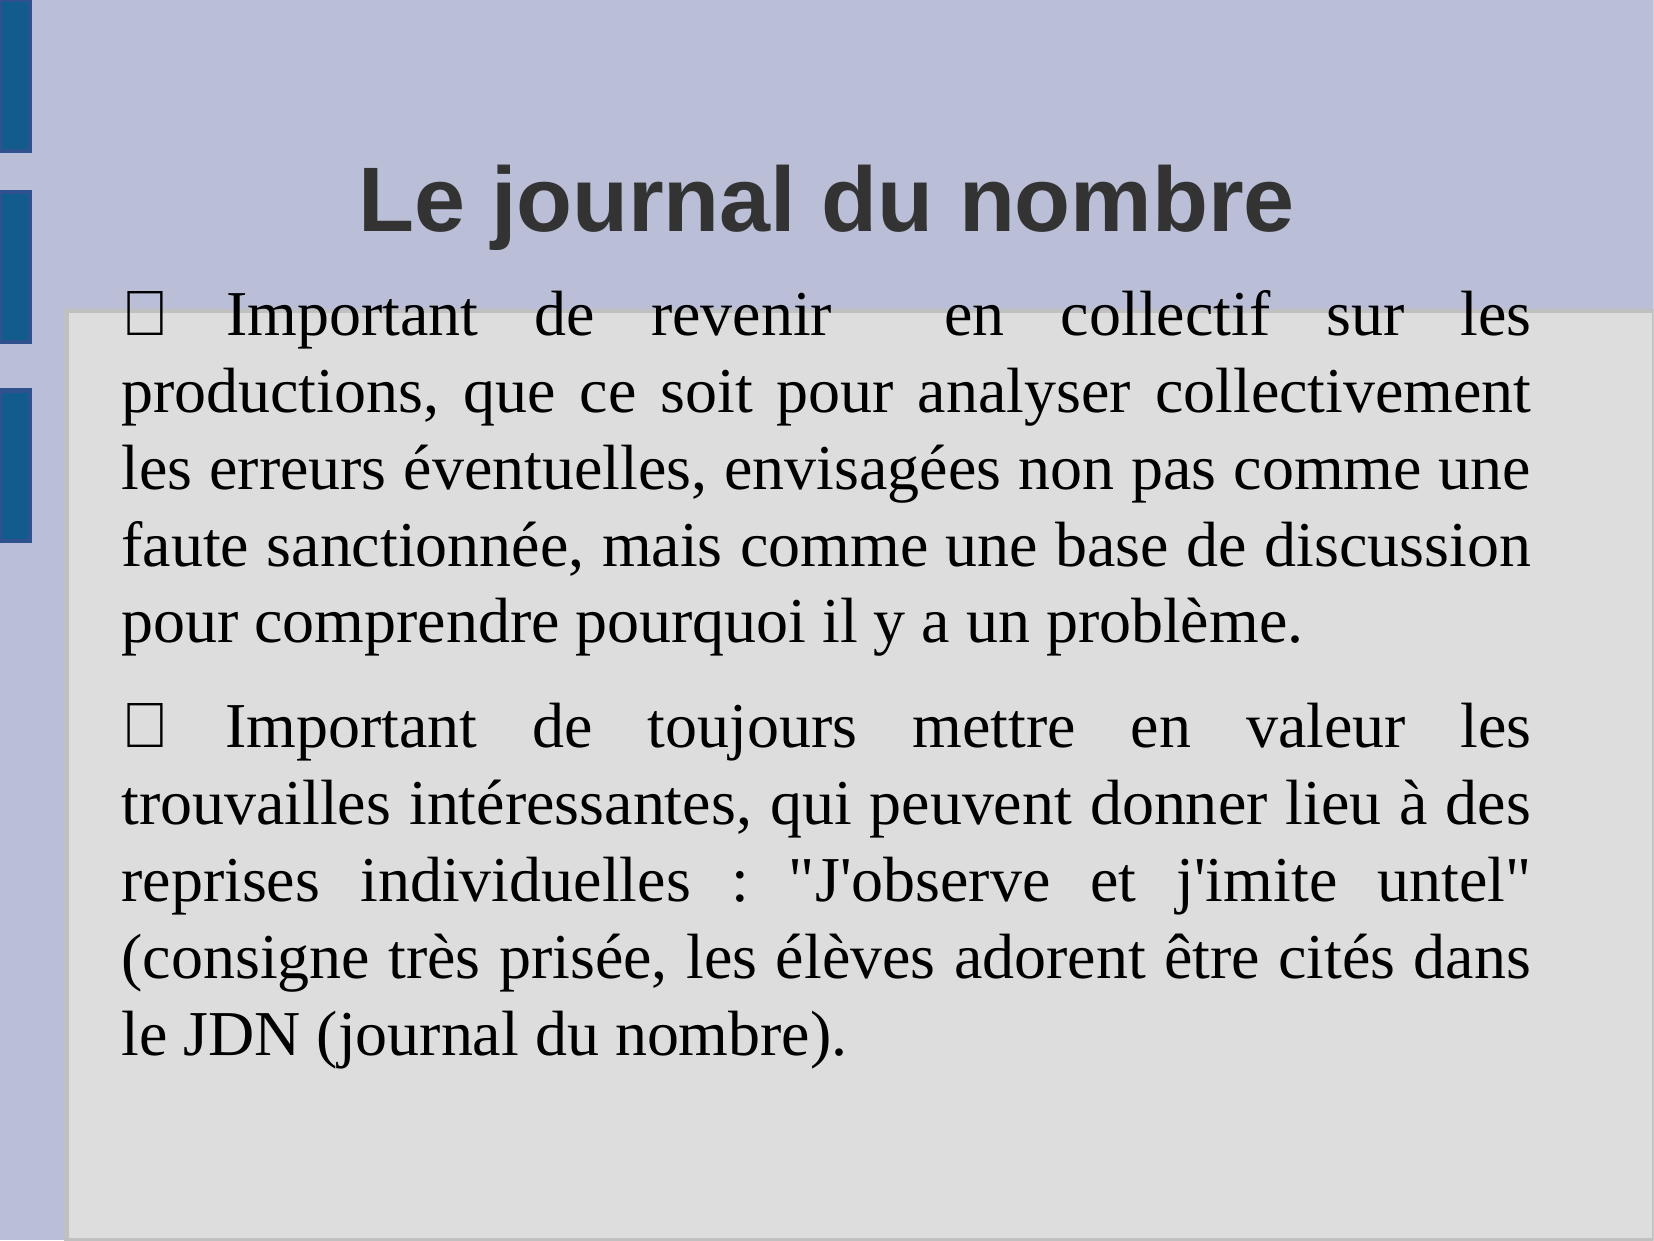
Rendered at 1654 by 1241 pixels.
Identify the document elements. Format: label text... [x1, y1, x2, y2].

list  Important de revenir en collectif sur les productions, que ce soit pour analyser collectivement les erreurs éventuelles, envisagées non pas comme une faute sanctionnée, mais comme une base de discussion pour comprendre pourquoi il y a un problème.  Important de toujours mettre en valeur les trouvailles intéressantes, qui peuvent donner lieu à des reprises individuelles : "J'observe et j'imite untel" (consigne très prisée, les élèves adorent être cités dans le JDN (journal du nombre). [121, 271, 1534, 1117]
title Le journal du nombre [121, 91, 1534, 271]
